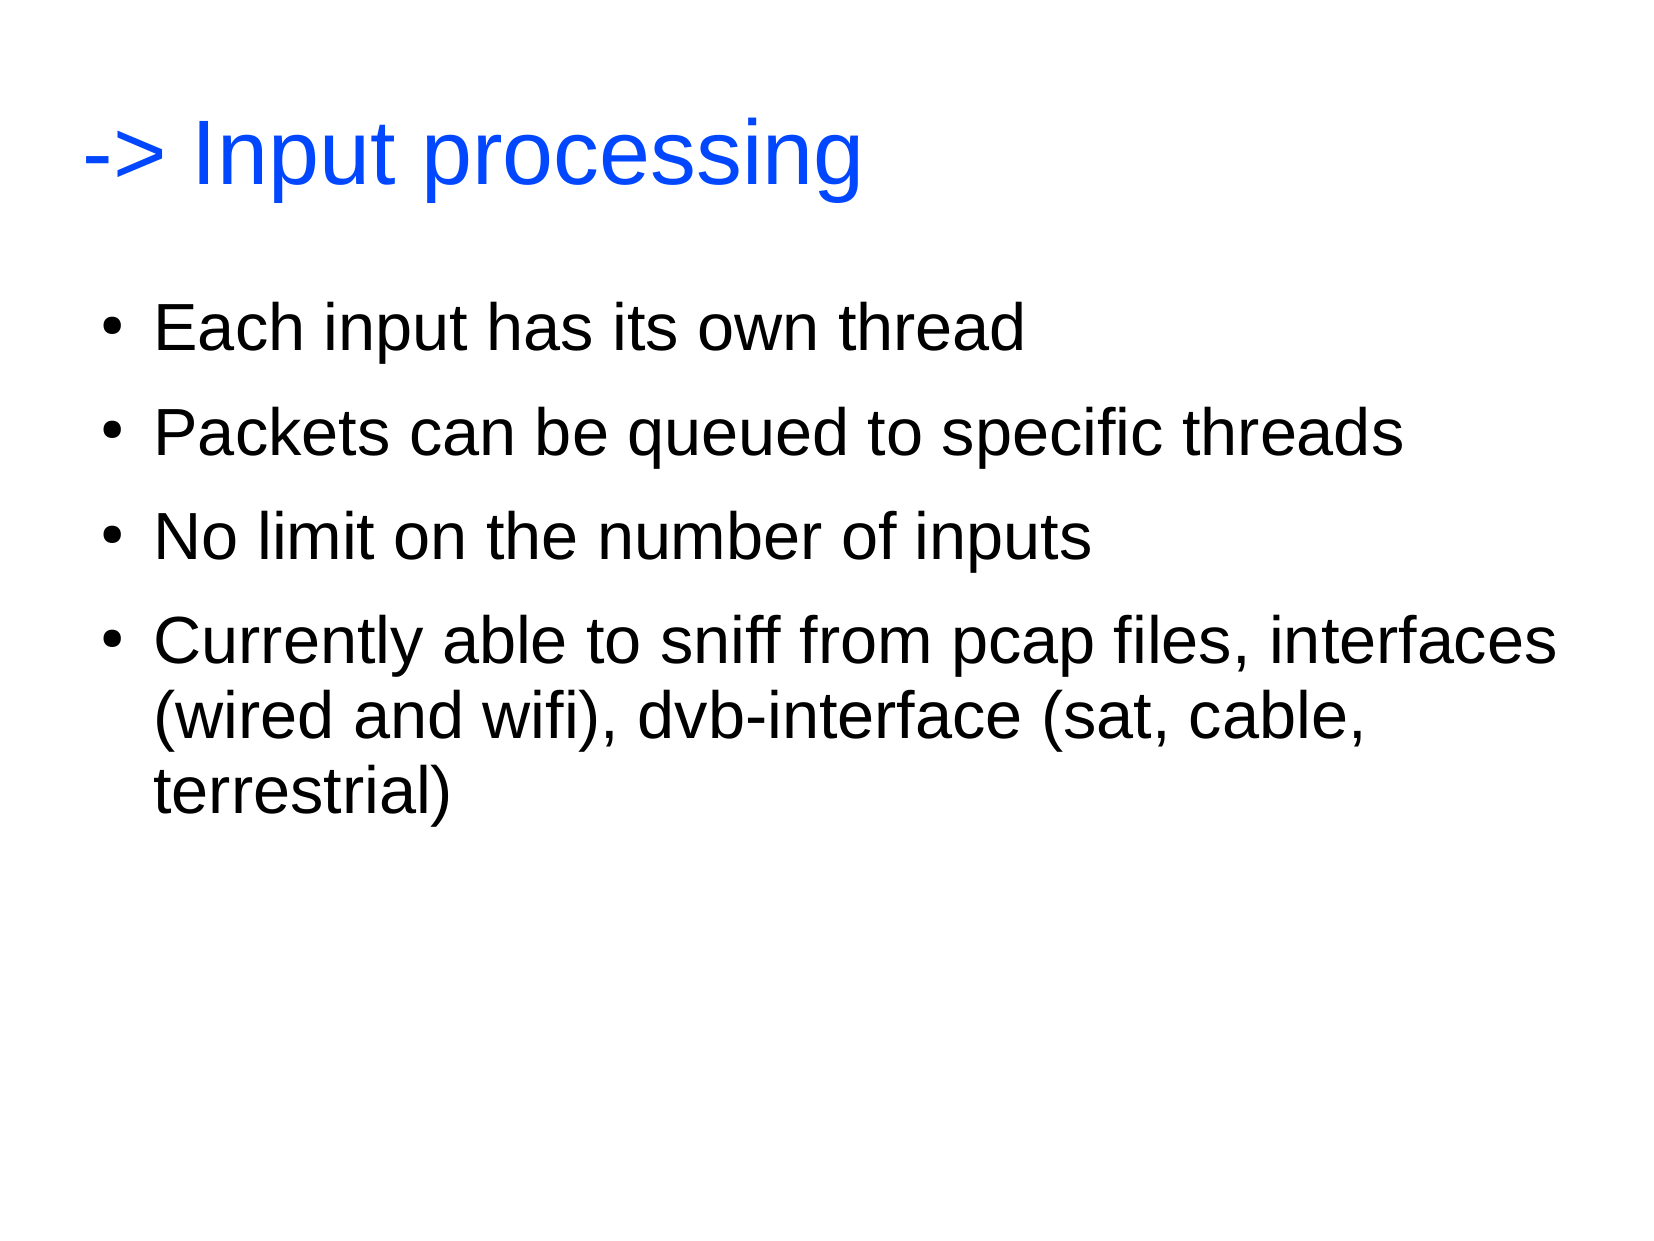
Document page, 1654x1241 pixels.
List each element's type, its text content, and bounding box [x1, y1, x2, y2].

list Each input has its own thread Packets can be queued to specific threads No limit on the number of inputs Currently able to sniff from pcap files, interfaces (wired and wifi), dvb-interface (sat, cable, terrestrial) [82, 290, 1571, 1109]
title -> Input processing [82, 49, 1571, 257]
